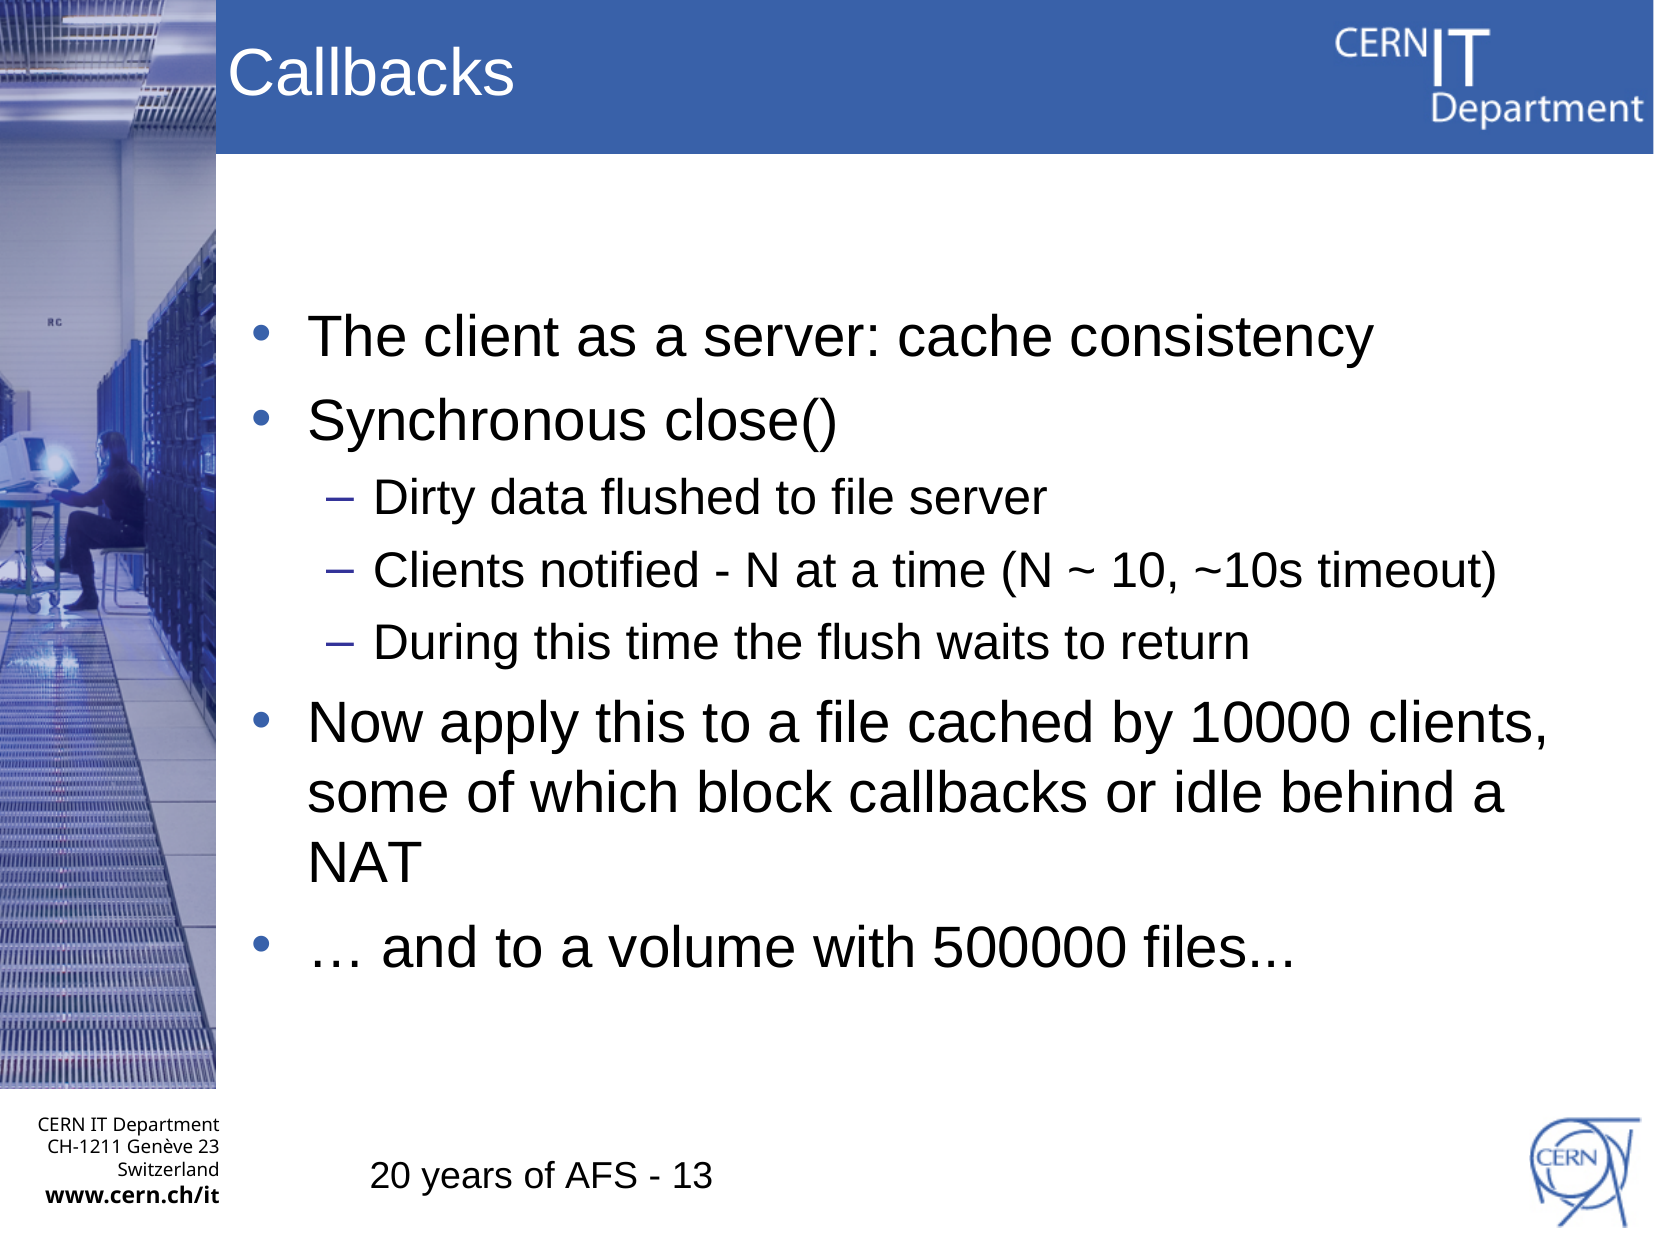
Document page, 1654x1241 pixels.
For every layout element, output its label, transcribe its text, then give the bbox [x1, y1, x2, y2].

picture [1529, 1116, 1642, 1228]
title Callbacks [212, 0, 1126, 165]
picture [1126, 0, 1654, 154]
list The client as a server: cache consistency Synchronous close() Dirty data flushed to file server Clients notified - N at a time (N ~ 10, ~10s timeout) During this time the flush waits to return Now apply this to a file cached by 10000 clients, some of which block callbacks or idle behind a NAT … and to a volume with 500000 files... [236, 290, 1571, 1110]
